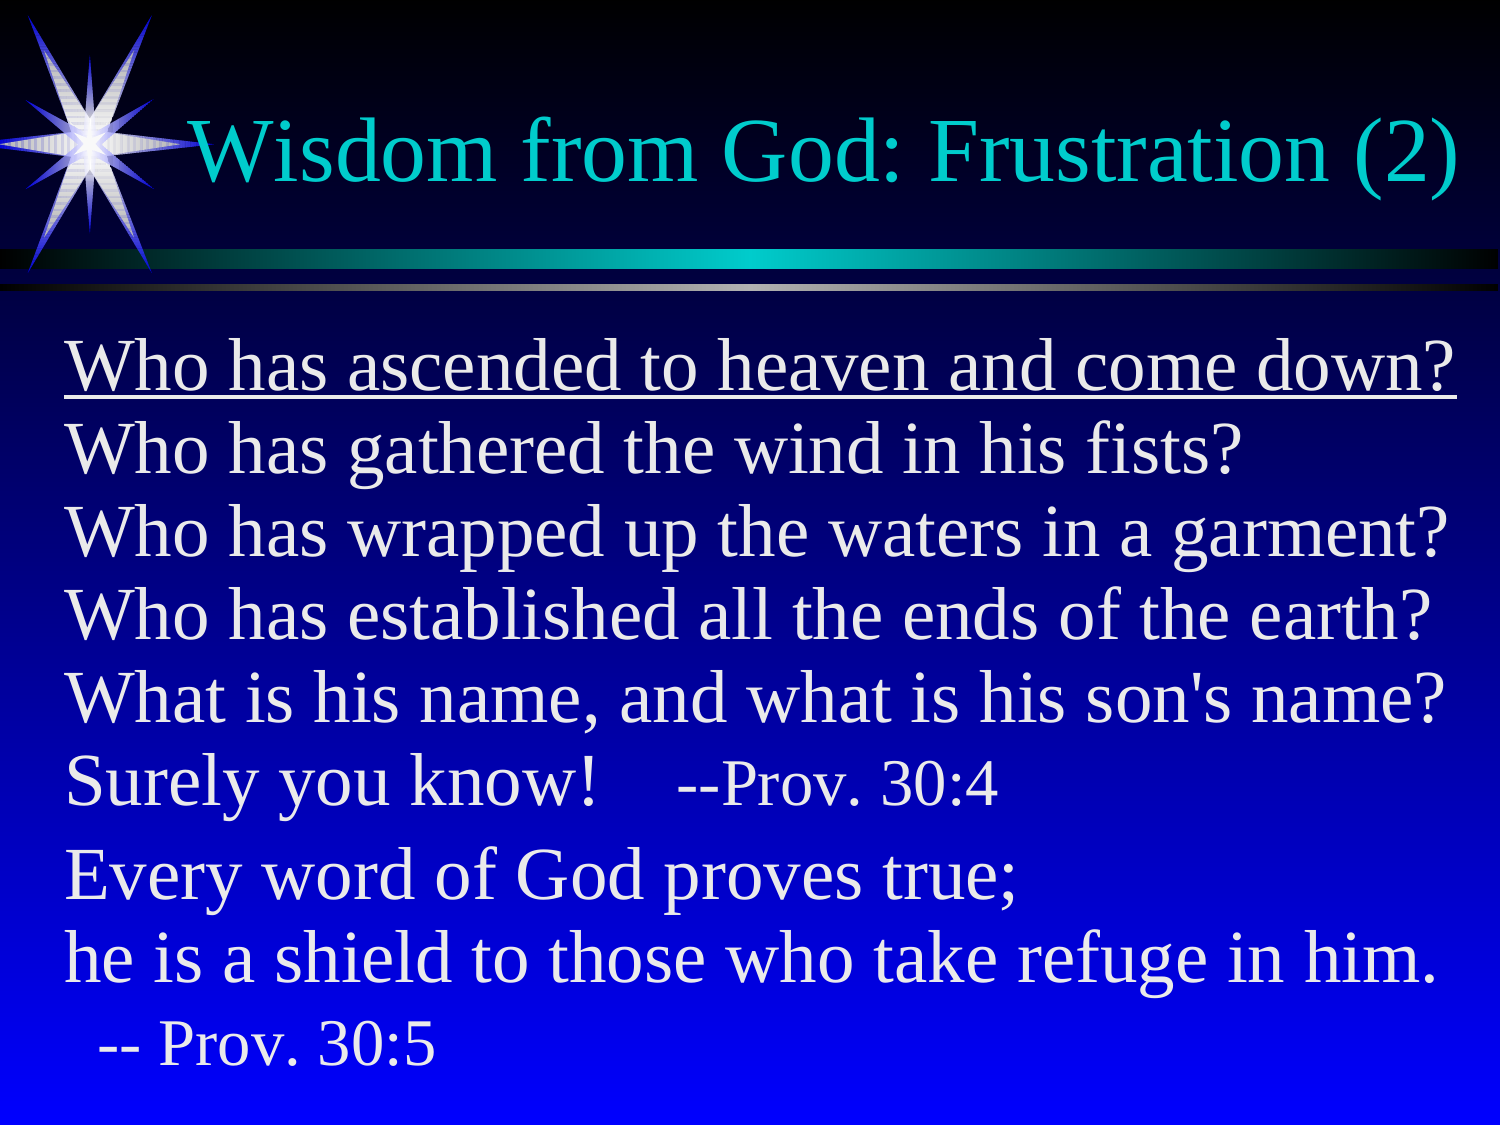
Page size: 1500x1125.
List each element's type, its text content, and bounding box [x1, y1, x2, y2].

text_box Every word of God proves true; he is a shield to those who take refuge in him. -- Prov. 30:5 [49, 825, 1463, 1089]
text_box Who has ascended to heaven and come down? Who has gathered the wind in his fists? Who has wrapped up the waters in a garment? Who has established all the ends of the earth? What is his name, and what is his son's name? Surely you know! --Prov. 30:4 [49, 316, 1500, 830]
title Wisdom from God: Frustration (2) [187, 56, 1463, 244]
